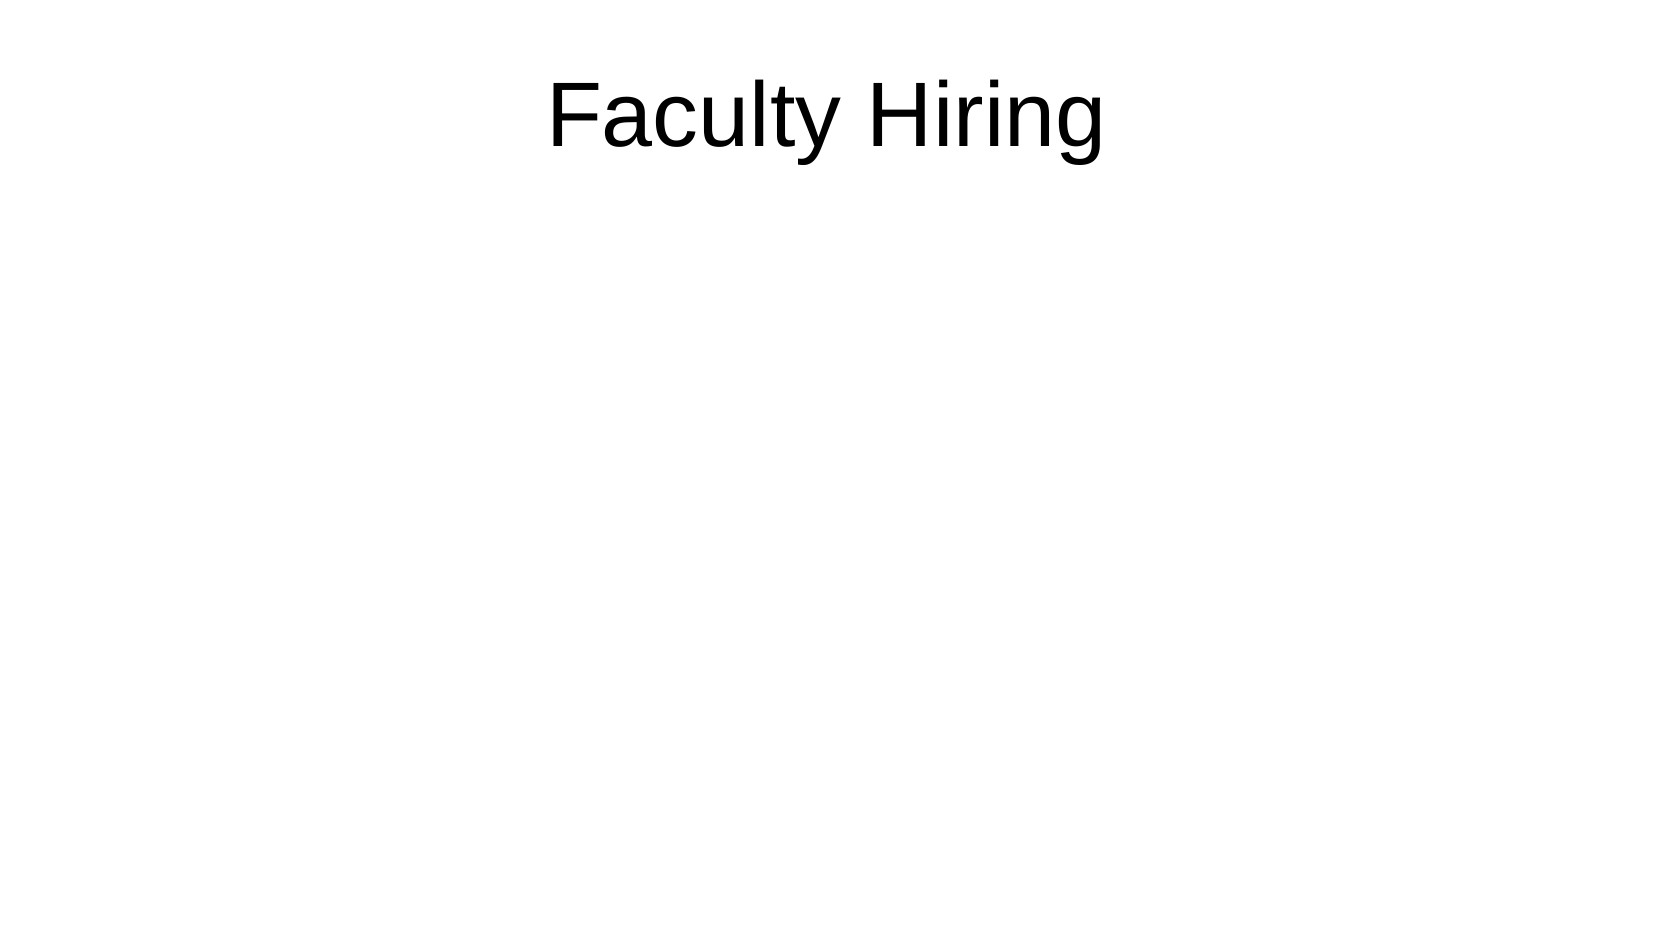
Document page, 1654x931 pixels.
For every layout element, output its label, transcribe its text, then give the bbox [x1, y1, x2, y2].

title Faculty Hiring [82, 37, 1571, 193]
